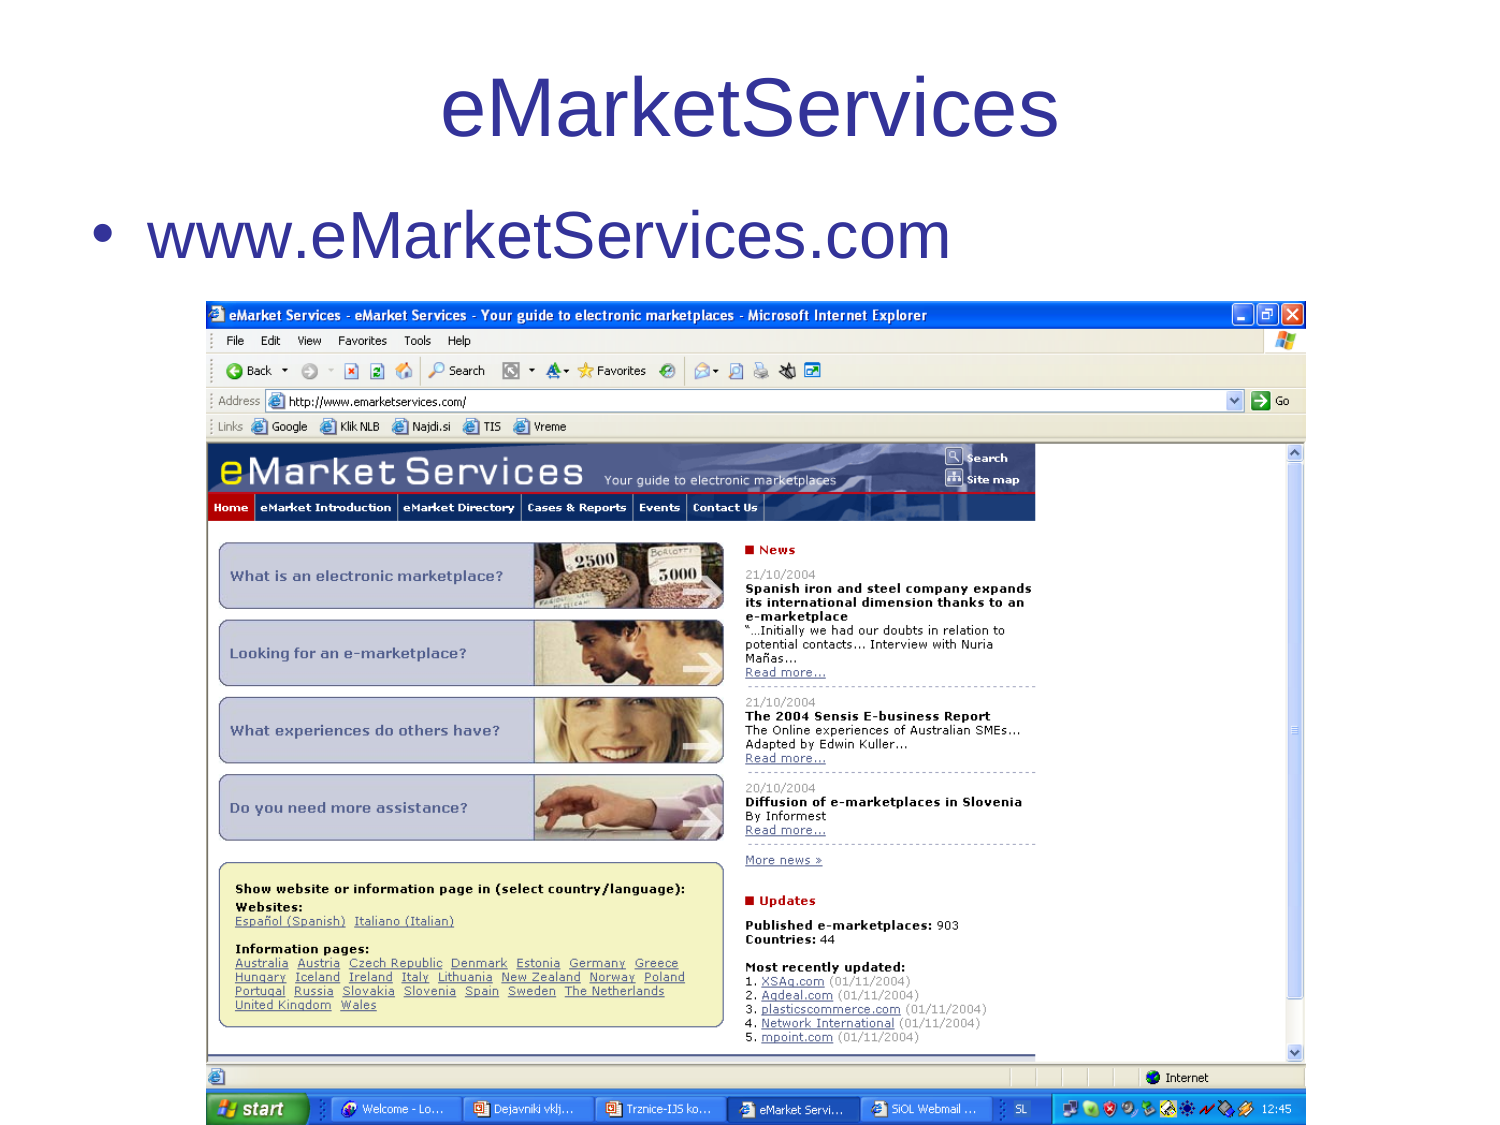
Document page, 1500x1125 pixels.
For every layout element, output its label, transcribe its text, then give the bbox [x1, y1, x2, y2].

text_box [206, 301, 1306, 1125]
title eMarketServices [75, 45, 1426, 161]
list www.eMarketServices.com [76, 184, 1427, 963]
